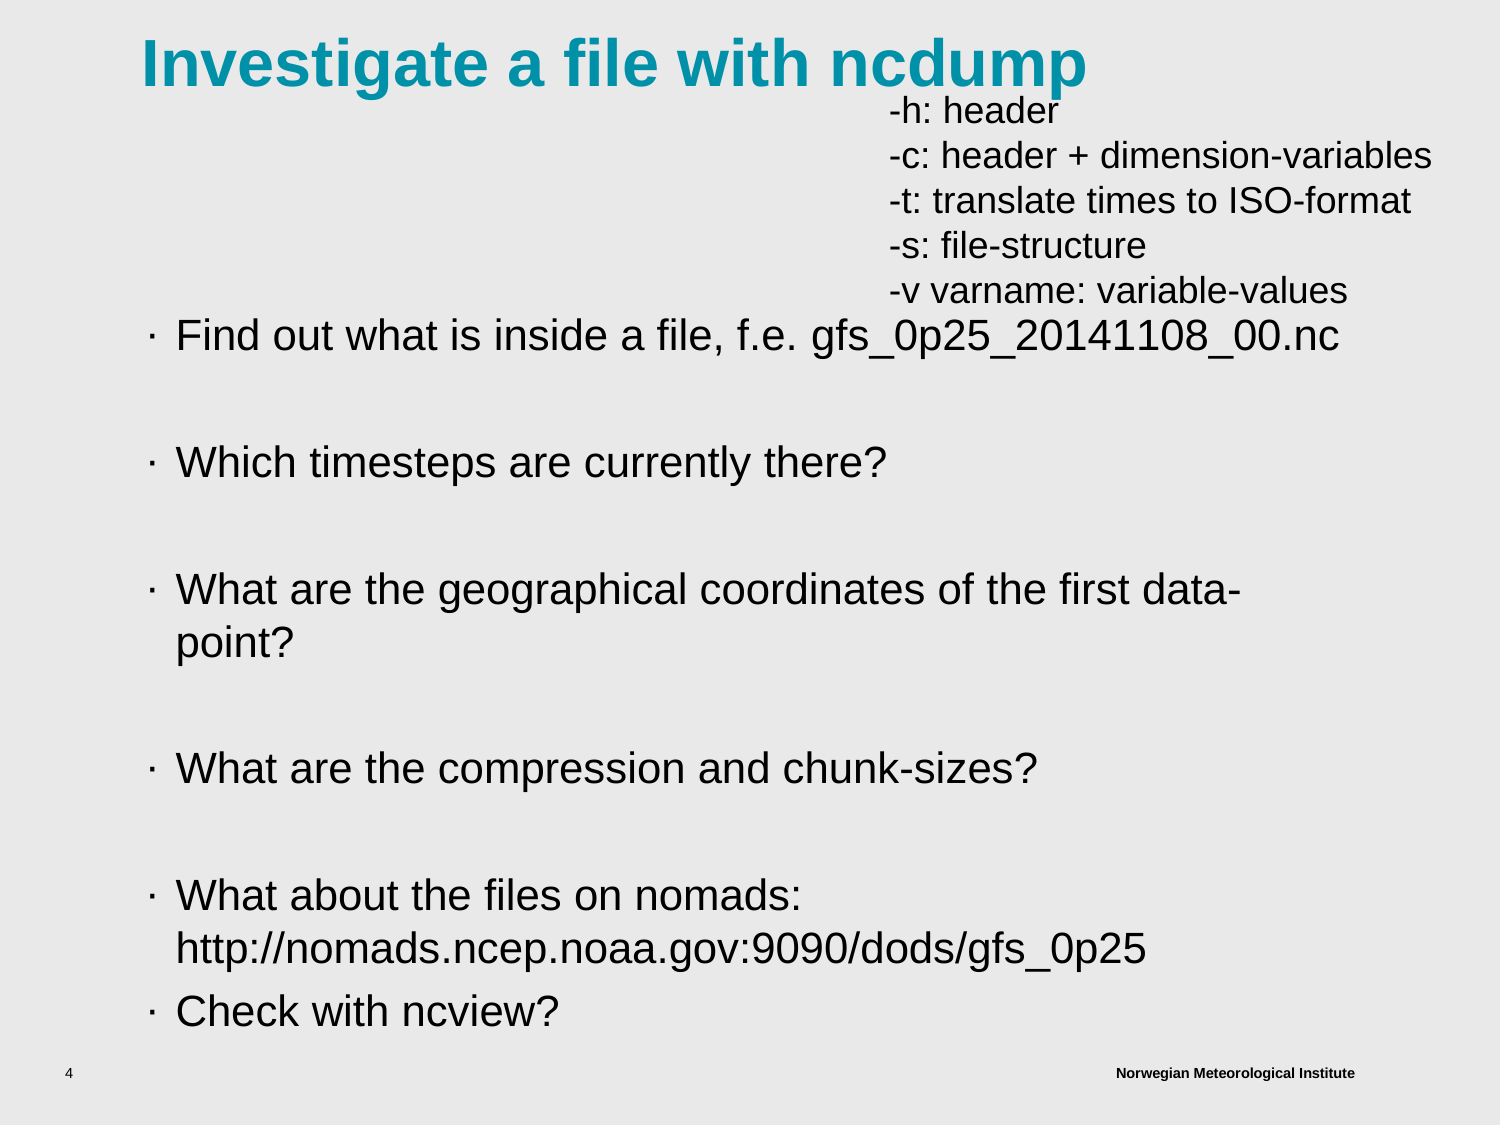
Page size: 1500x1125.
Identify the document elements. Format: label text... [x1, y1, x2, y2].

text_box -h: header -c: header + dimension-variables -t: translate times to ISO-format -s: file-structure -v varname: variable-values [874, 79, 1500, 319]
list Find out what is inside a file, f.e. gfs_0p25_20141108_00.nc Which timesteps are currently there? What are the geographical coordinates of the first data-point? What are the compression and chunk-sizes? What about the files on nomads: http://nomads.ncep.noaa.gov:9090/dods/gfs_0p25 Check with ncview? [145, 307, 1355, 1063]
title Investigate a file with ncdump [141, 12, 1352, 107]
